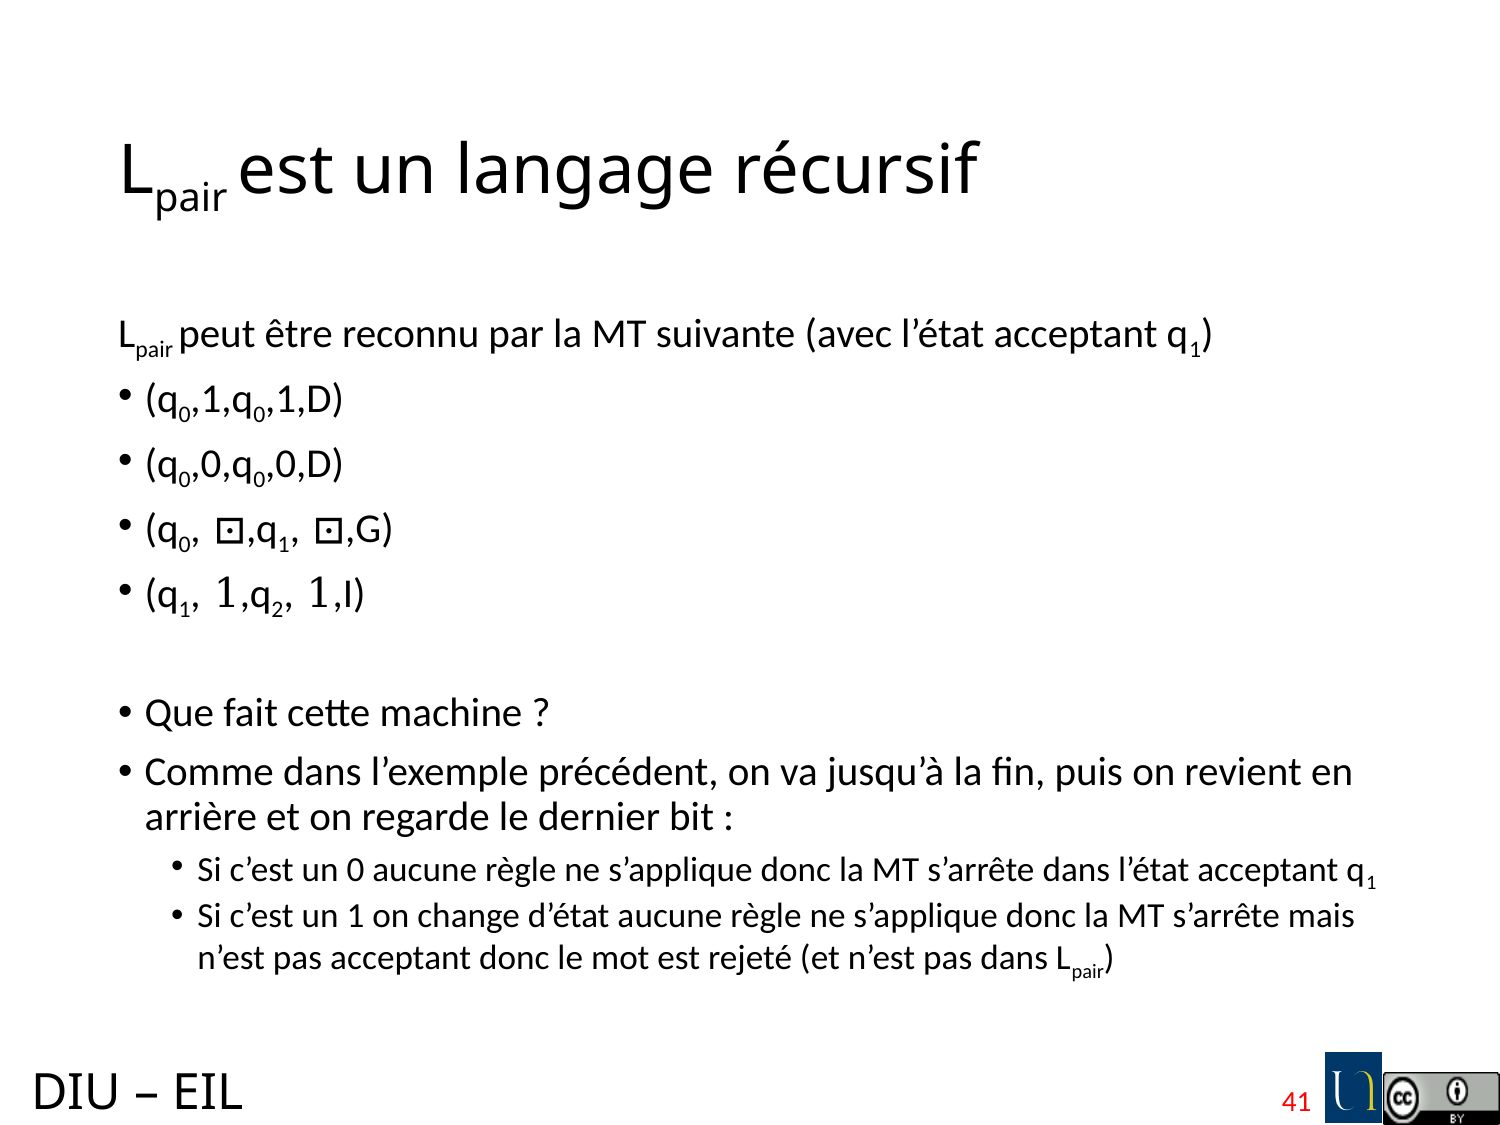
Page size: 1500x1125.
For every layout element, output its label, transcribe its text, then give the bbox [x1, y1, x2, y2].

title Lpair est un langage récursif [103, 59, 1422, 278]
slide_number <numéro> [1240, 1070, 1327, 1125]
picture [1325, 1052, 1382, 1123]
picture [1383, 1072, 1500, 1125]
list Lpair peut être reconnu par la MT suivante (avec l’état acceptant q1) (q0,1,q0,1,D) (q0,0,q0,0,D) (q0, ⊡,q1, ⊡,G) (q1, 1,q2, 1,I) Que fait cette machine ? Comme dans l’exemple précédent, on va jusqu’à la fin, puis on revient en arrière et on regarde le dernier bit : Si c’est un 0 aucune règle ne s’applique donc la MT s’arrête dans l’état acceptant q1 Si c’est un 1 on change d’état aucune règle ne s’applique donc la MT s’arrête mais n’est pas acceptant donc le mot est rejeté (et n’est pas dans Lpair) [103, 299, 1397, 1014]
